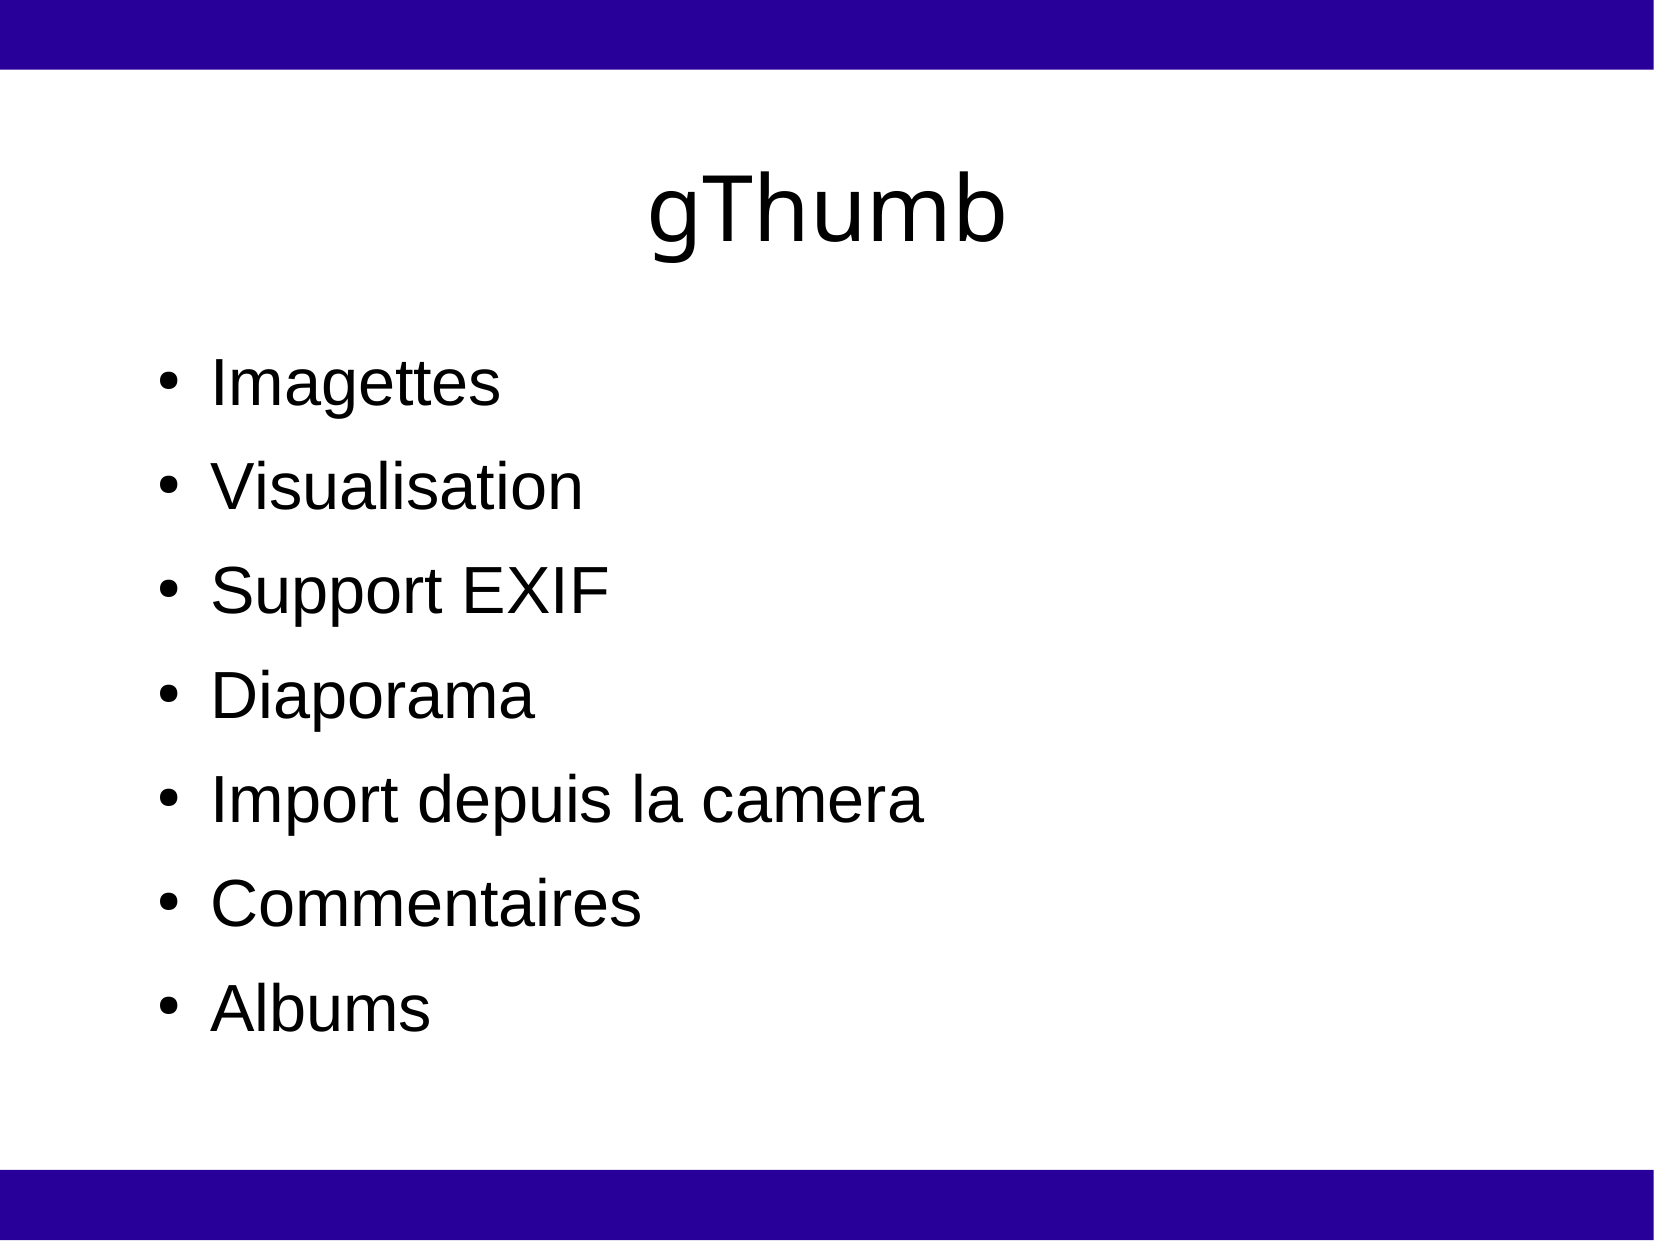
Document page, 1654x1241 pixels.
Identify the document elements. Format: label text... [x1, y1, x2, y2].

title gThumb [121, 102, 1534, 311]
list Imagettes Visualisation Support EXIF Diaporama Import depuis la camera Commentaires Albums [121, 344, 1519, 1127]
